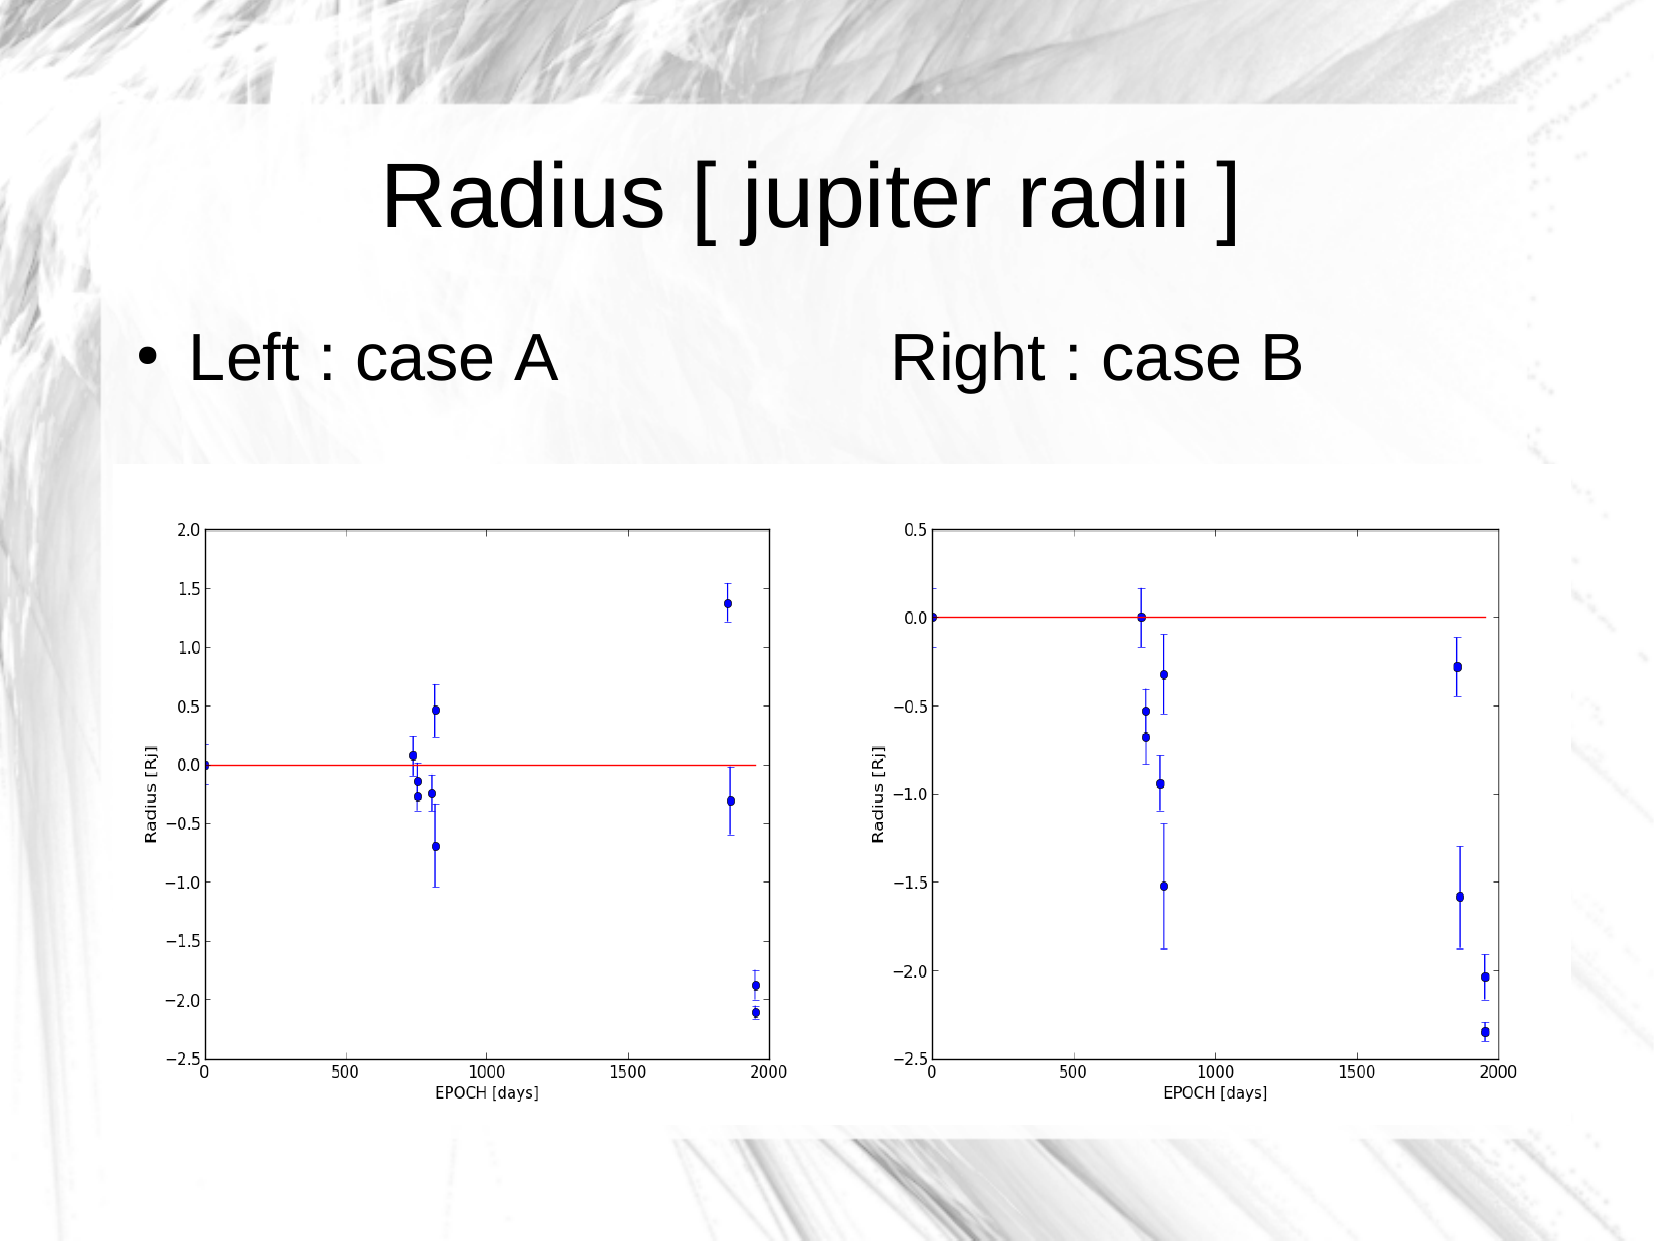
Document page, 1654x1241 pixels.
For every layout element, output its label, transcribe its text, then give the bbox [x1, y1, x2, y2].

list Left : case A Right : case B [118, 319, 1571, 464]
picture [0, 0, 1654, 1241]
title Radius [ jupiter radii ] [118, 112, 1506, 281]
